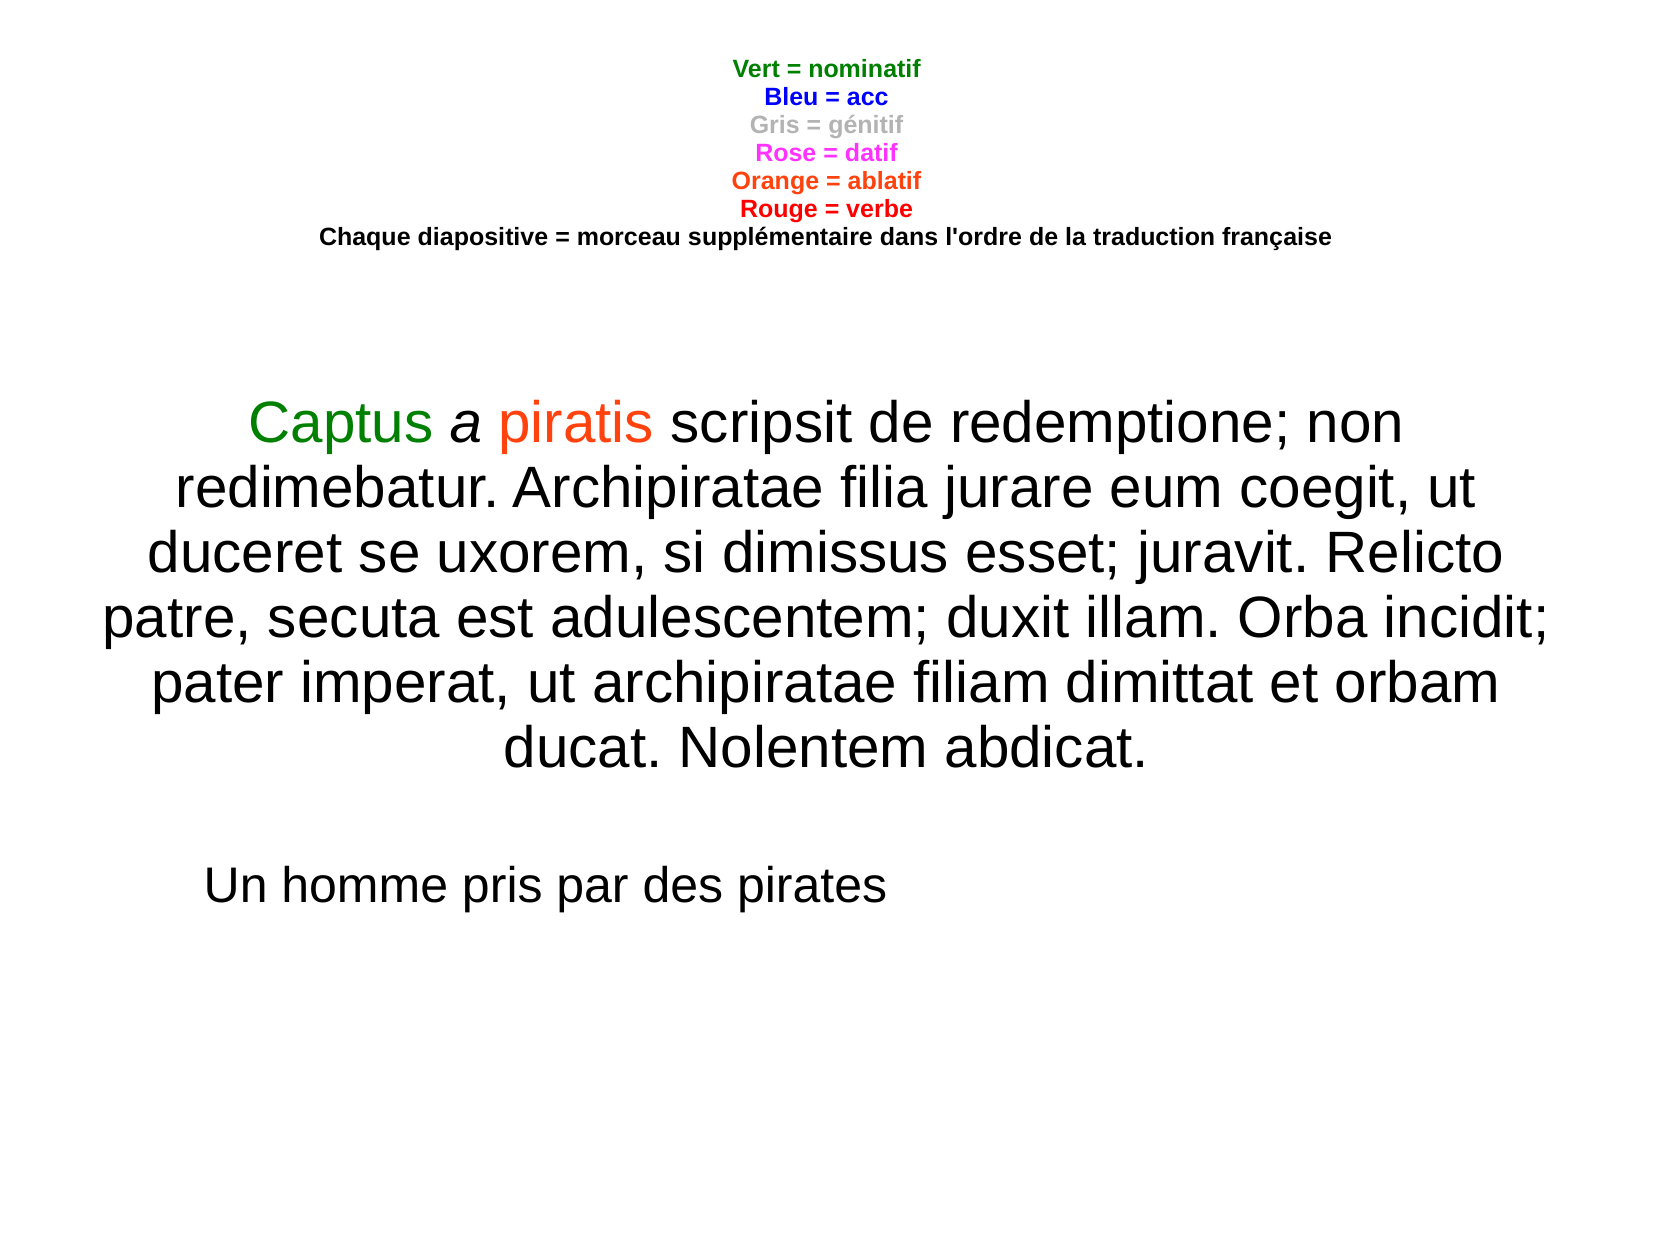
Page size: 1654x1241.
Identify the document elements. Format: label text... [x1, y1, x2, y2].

title Vert = nominatif Bleu = acc Gris = génitif Rose = datif Orange = ablatif Rouge = verbe Chaque diapositive = morceau supplémentaire dans l'ordre de la traduction française [82, 49, 1571, 257]
subtitle Captus a piratis scripsit de redemptione; non redimebatur. Archipiratae filia jurare eum coegit, ut duceret se uxorem, si dimissus esset; juravit. Relicto patre, secuta est adulescentem; duxit illam. Orba incidit; pater imperat, ut archipiratae filiam dimittat et orbam ducat. Nolentem abdicat. [82, 318, 1571, 851]
text_box Un homme pris par des pirates [188, 850, 1571, 921]
